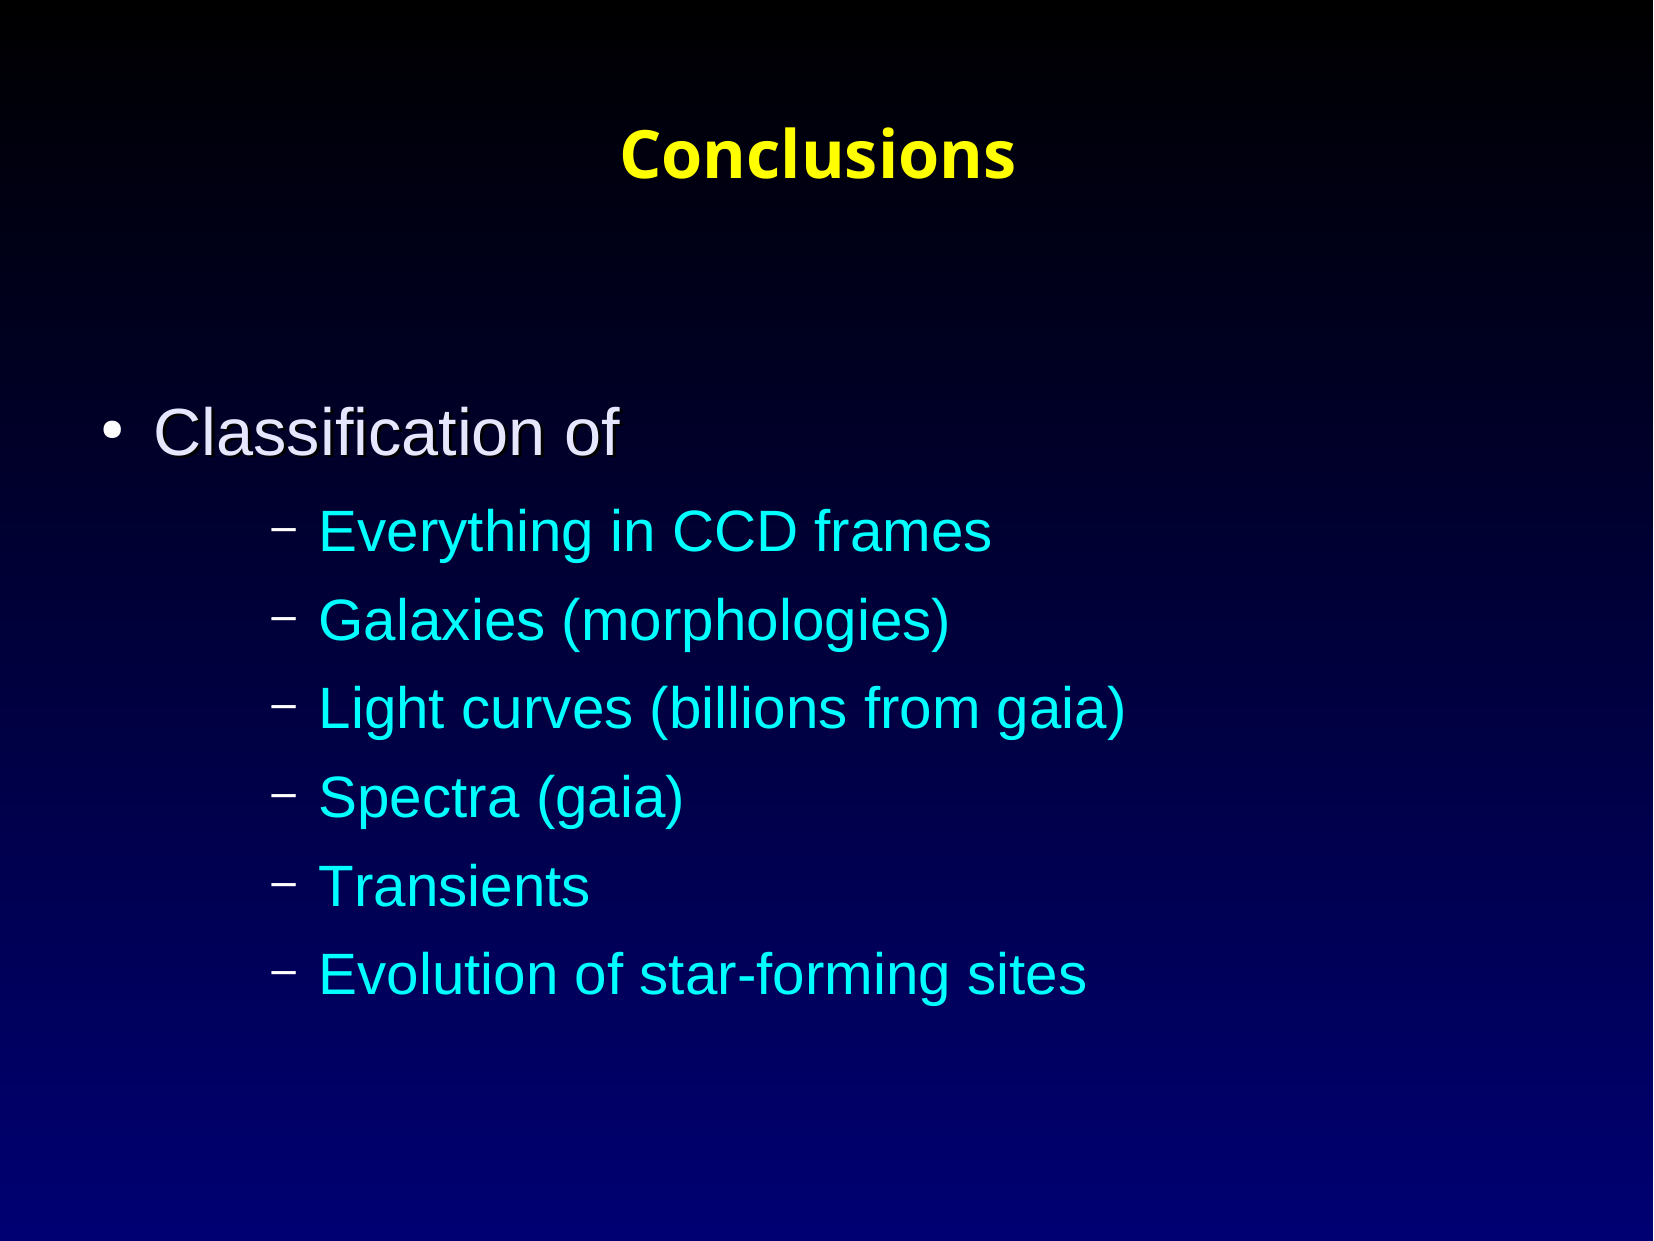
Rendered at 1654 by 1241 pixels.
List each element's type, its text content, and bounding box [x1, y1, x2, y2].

list Classification of Everything in CCD frames Galaxies (morphologies) Light curves (billions from gaia) Spectra (gaia) Transients Evolution of star-forming sites [82, 290, 1571, 1109]
title Conclusions [82, 49, 1571, 257]
